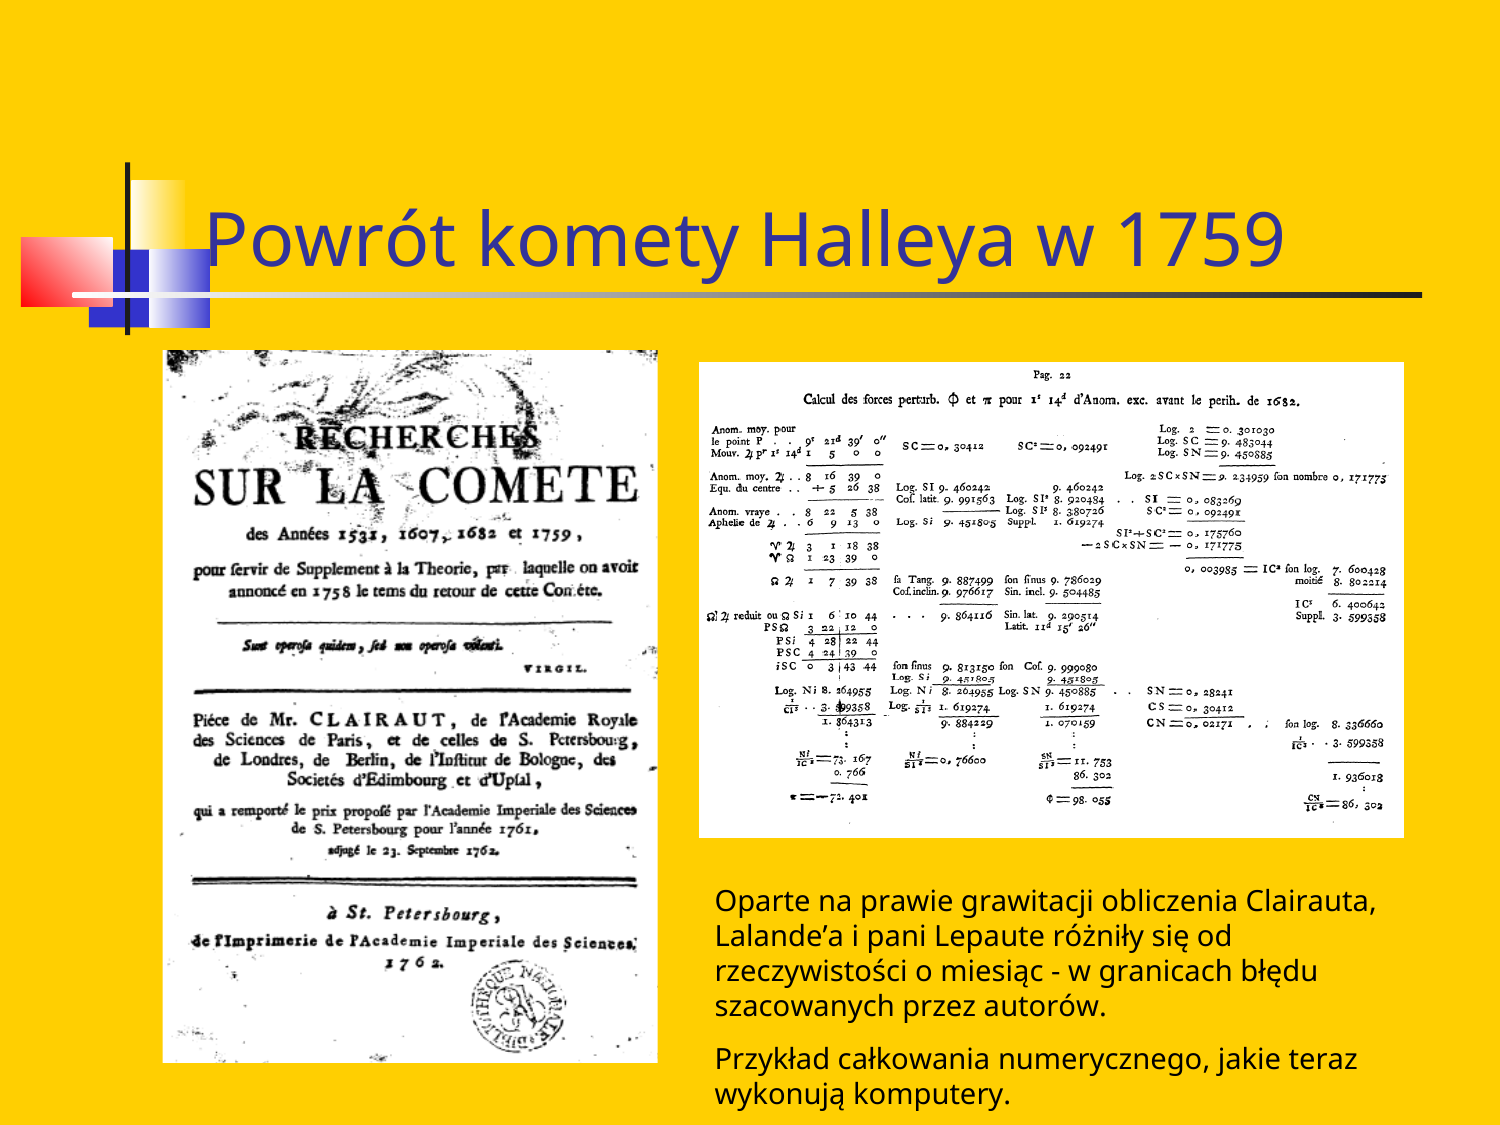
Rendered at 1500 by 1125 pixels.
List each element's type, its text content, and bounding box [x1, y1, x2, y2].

picture [162, 350, 658, 1063]
text_box Oparte na prawie grawitacji obliczenia Clairauta, Lalande’a i pani Lepaute różniły się od rzeczywistości o miesiąc - w granicach błędu szacowanych przez autorów. Przykład całkowania numerycznego, jakie teraz wykonują komputery. [699, 874, 1438, 1119]
picture [699, 362, 1404, 838]
title Powrót komety Halleya w 1759 [188, 101, 1468, 289]
